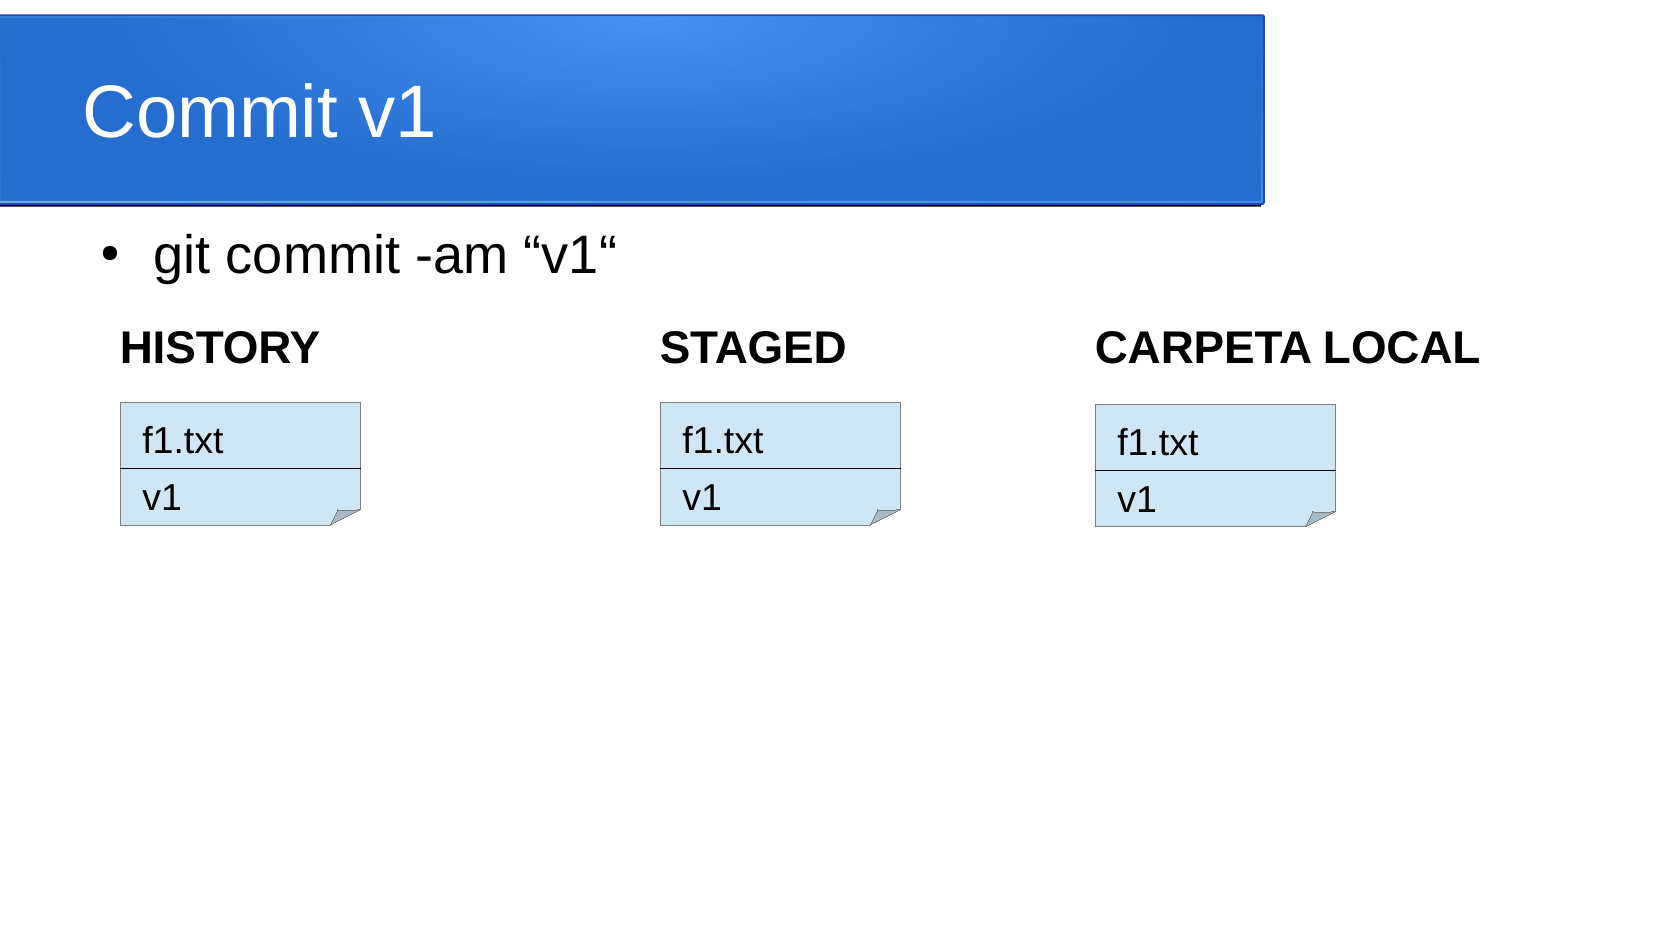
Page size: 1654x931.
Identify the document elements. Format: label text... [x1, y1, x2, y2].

text_box f1.txt [127, 412, 248, 468]
text_box f1.txt [1102, 414, 1223, 470]
text_box [1238, 471, 1336, 527]
text_box v1 [127, 469, 263, 526]
text_box [120, 402, 361, 468]
text_box [120, 469, 127, 526]
text_box [1095, 471, 1102, 527]
text_box [660, 402, 901, 468]
text_box CARPETA LOCAL [1080, 315, 1546, 432]
title Commit v1 [82, 35, 1235, 189]
text_box f1.txt [667, 412, 788, 468]
text_box STAGED [645, 315, 1006, 382]
text_box [1095, 404, 1336, 470]
text_box v1 [667, 469, 803, 526]
text_box HISTORY [105, 315, 466, 382]
text_box [263, 469, 361, 526]
text_box [660, 469, 667, 526]
list git commit -am “v1“ [82, 224, 1571, 764]
text_box v1 [1102, 471, 1238, 528]
text_box [803, 469, 901, 526]
